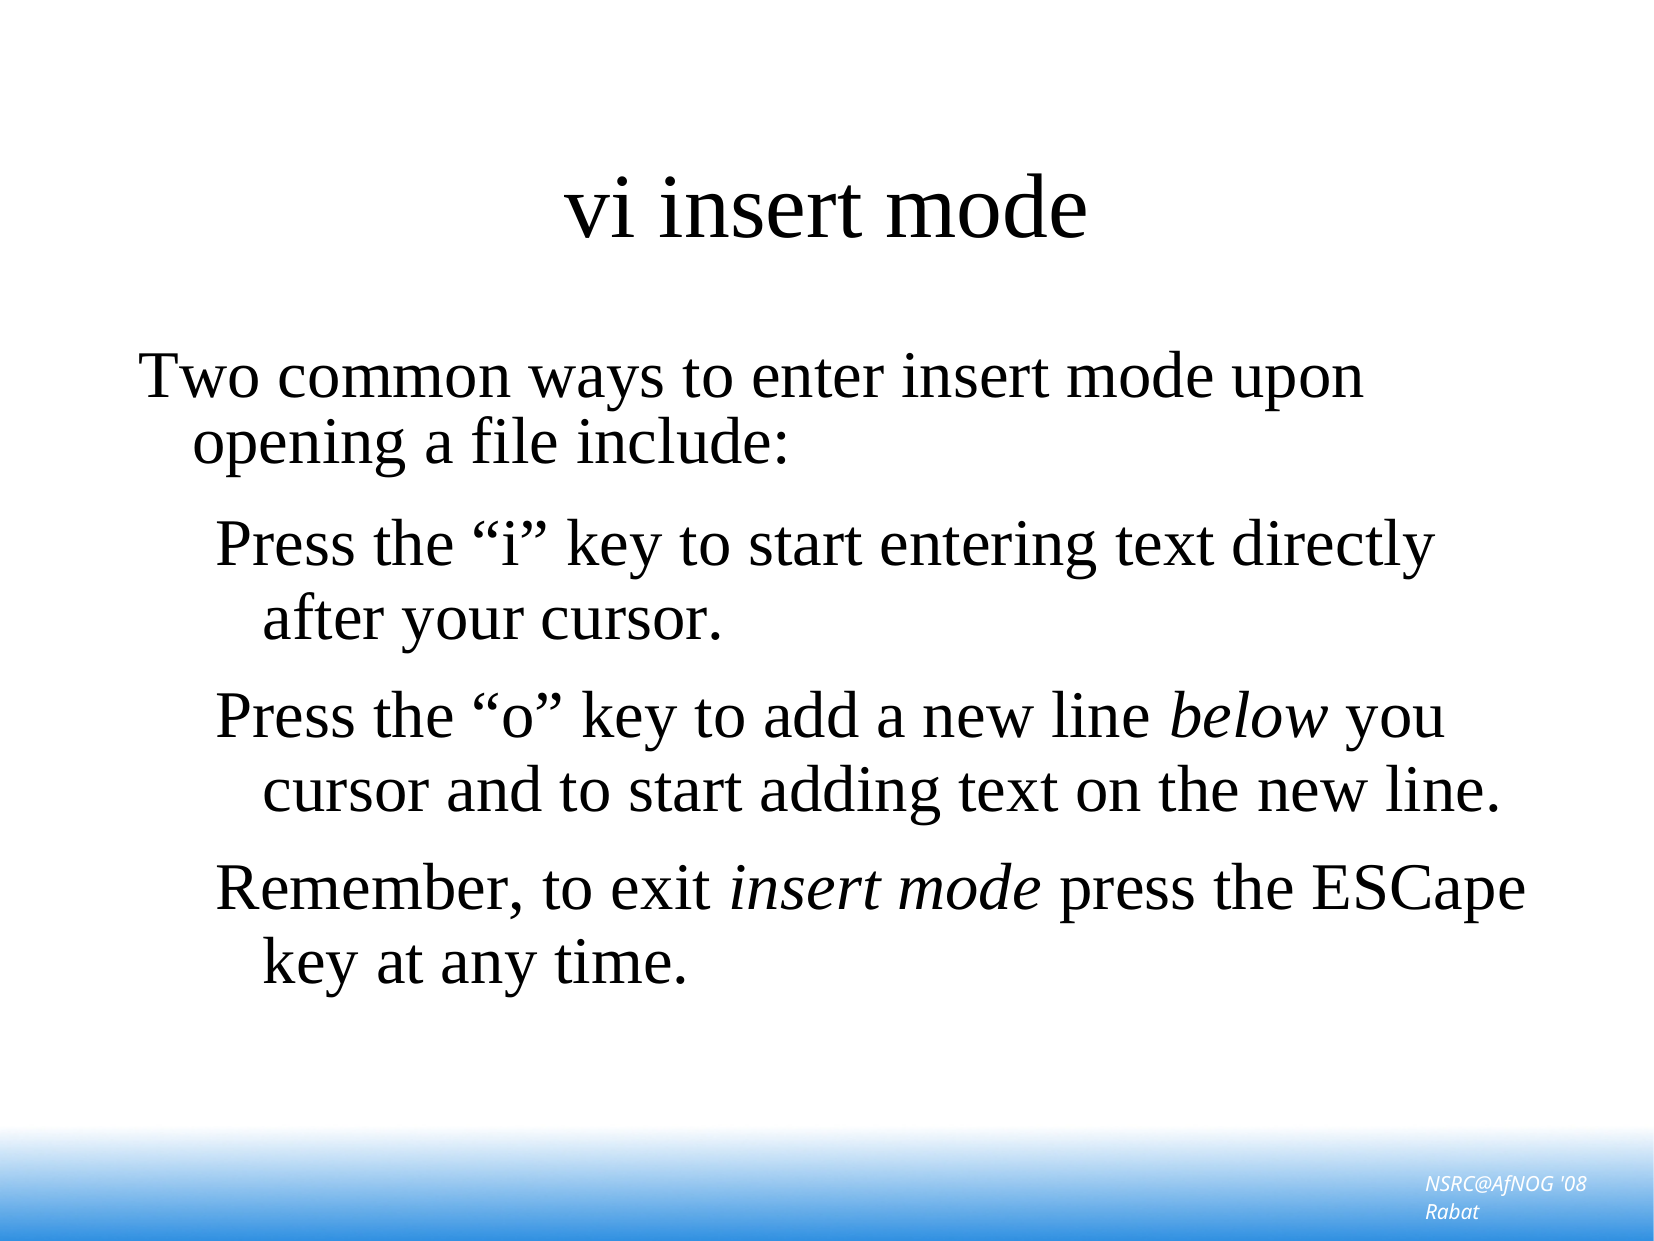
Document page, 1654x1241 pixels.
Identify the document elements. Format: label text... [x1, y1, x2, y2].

list Two common ways to enter insert mode upon opening a file include: Press the “i” key to start entering text directly after your cursor. Press the “o” key to add a new line below you cursor and to start adding text on the new line. Remember, to exit insert mode press the ESCape key at any time. [121, 344, 1534, 1135]
picture [0, 1124, 1654, 1241]
title vi insert mode [121, 102, 1534, 311]
